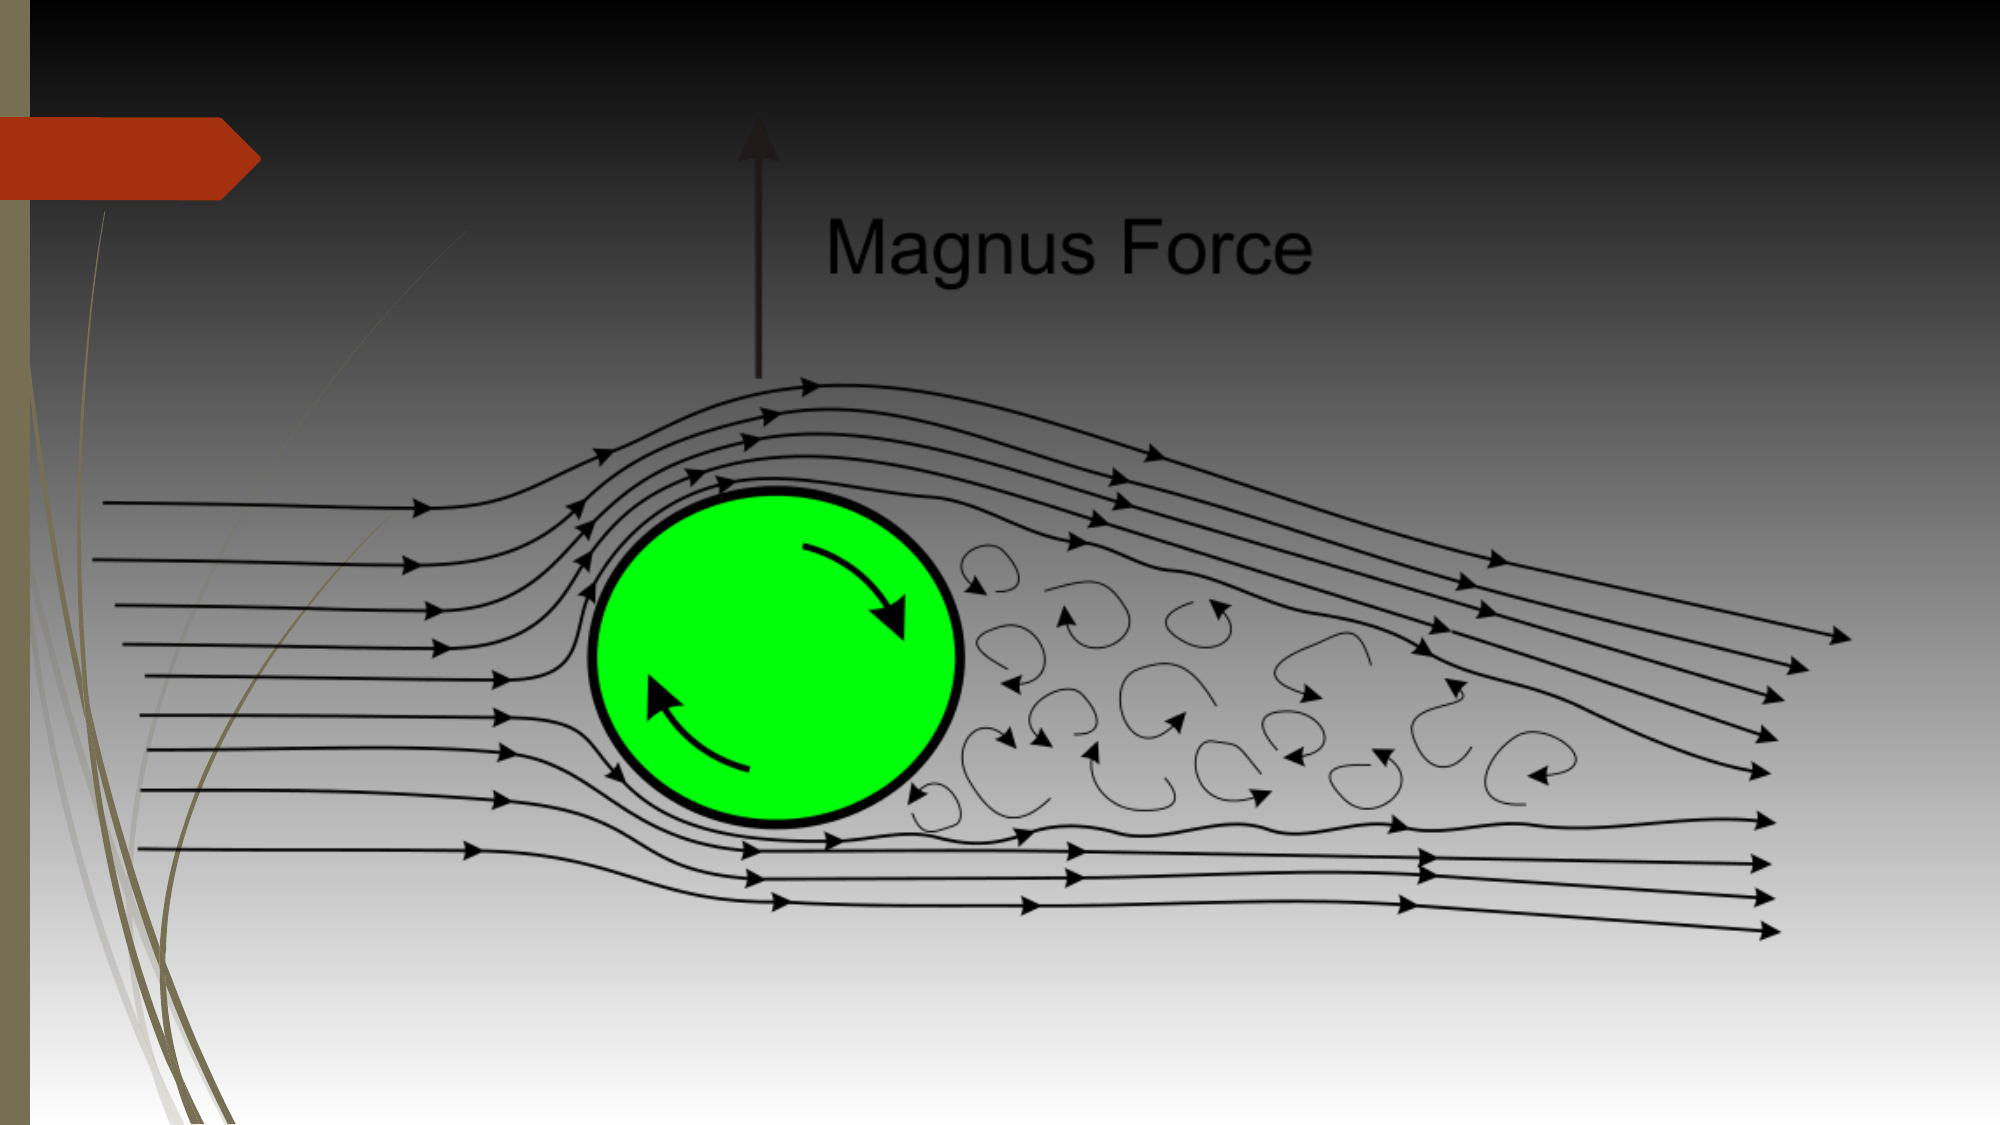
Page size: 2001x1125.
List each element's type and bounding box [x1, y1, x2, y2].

picture [68, 104, 1865, 959]
